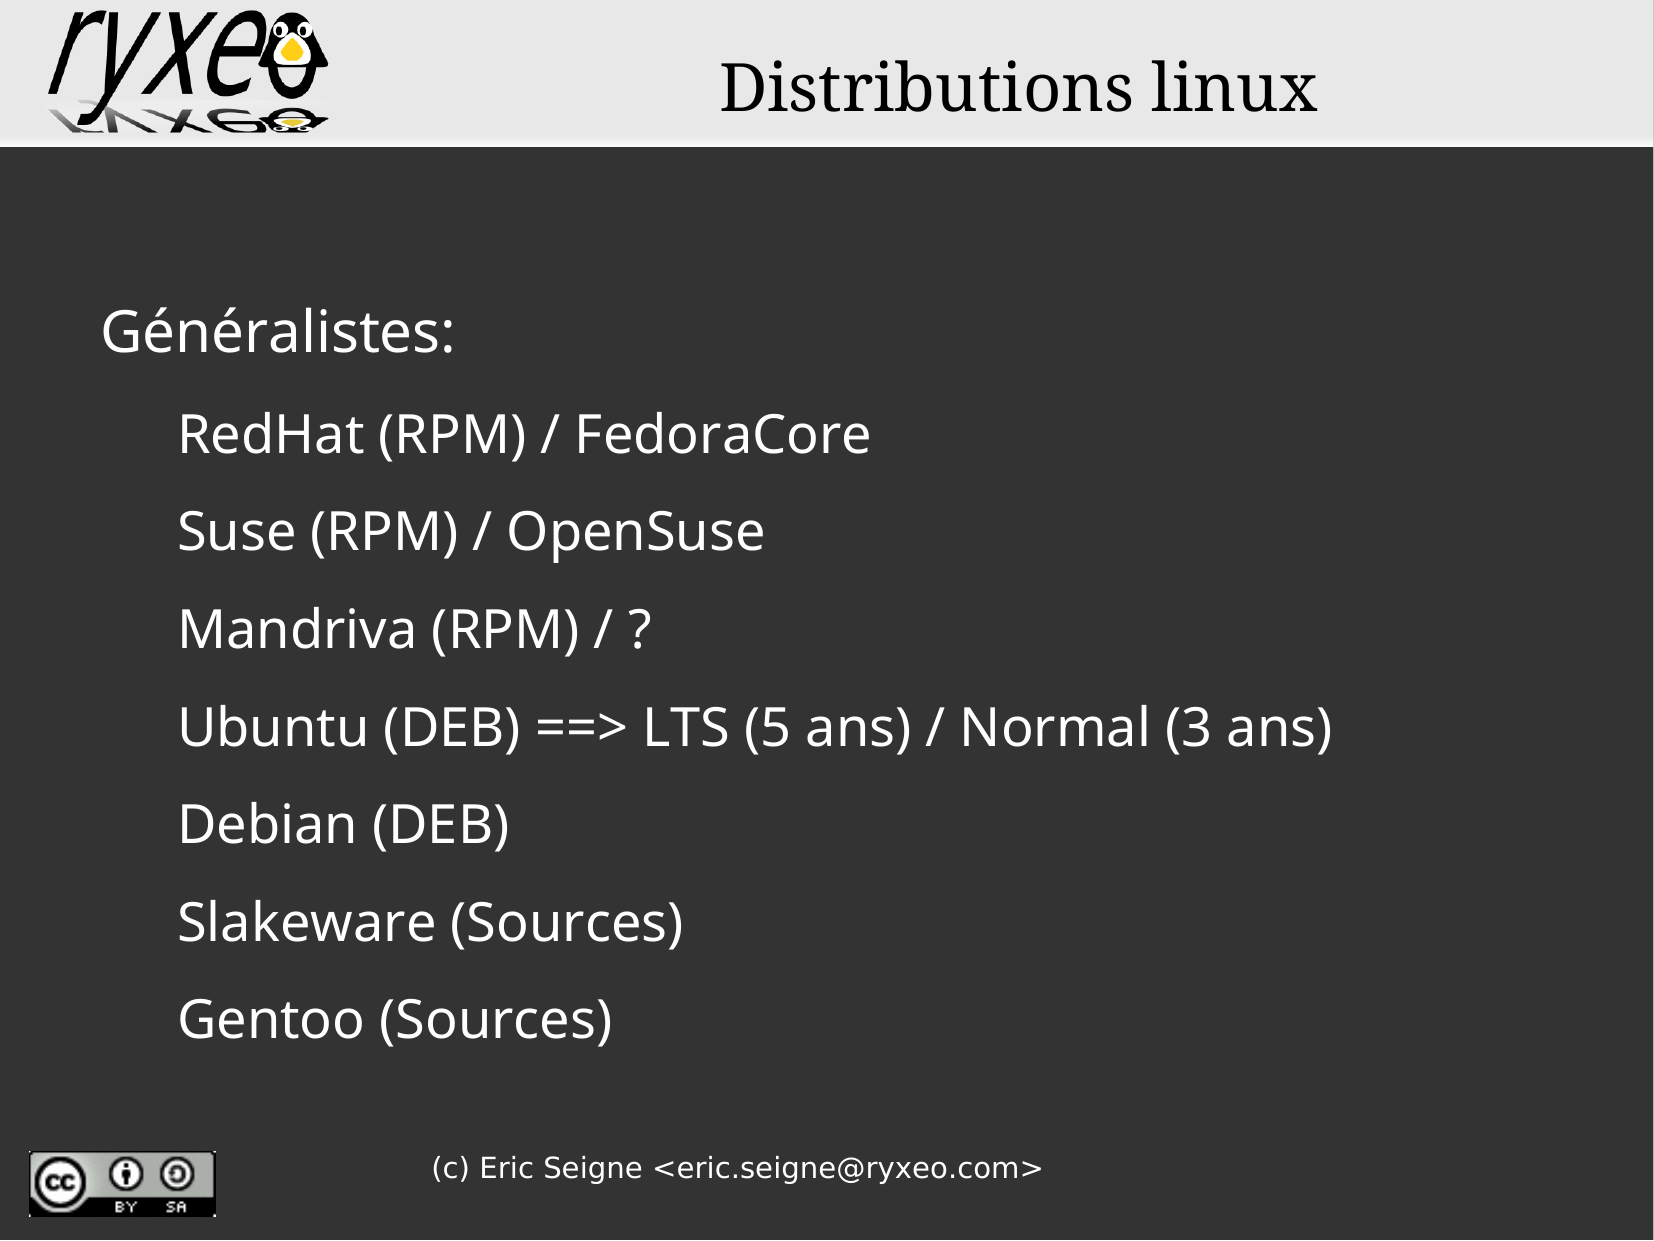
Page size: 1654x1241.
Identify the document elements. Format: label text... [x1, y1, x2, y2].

list Généralistes: RedHat (RPM) / FedoraCore Suse (RPM) / OpenSuse Mandriva (RPM) / ? Ubuntu (DEB) ==> LTS (5 ans) / Normal (3 ans) Debian (DEB) Slakeware (Sources) Gentoo (Sources) [82, 290, 1571, 1094]
picture [0, 0, 1654, 147]
title Distributions linux [442, 29, 1595, 142]
picture [29, 1151, 216, 1217]
